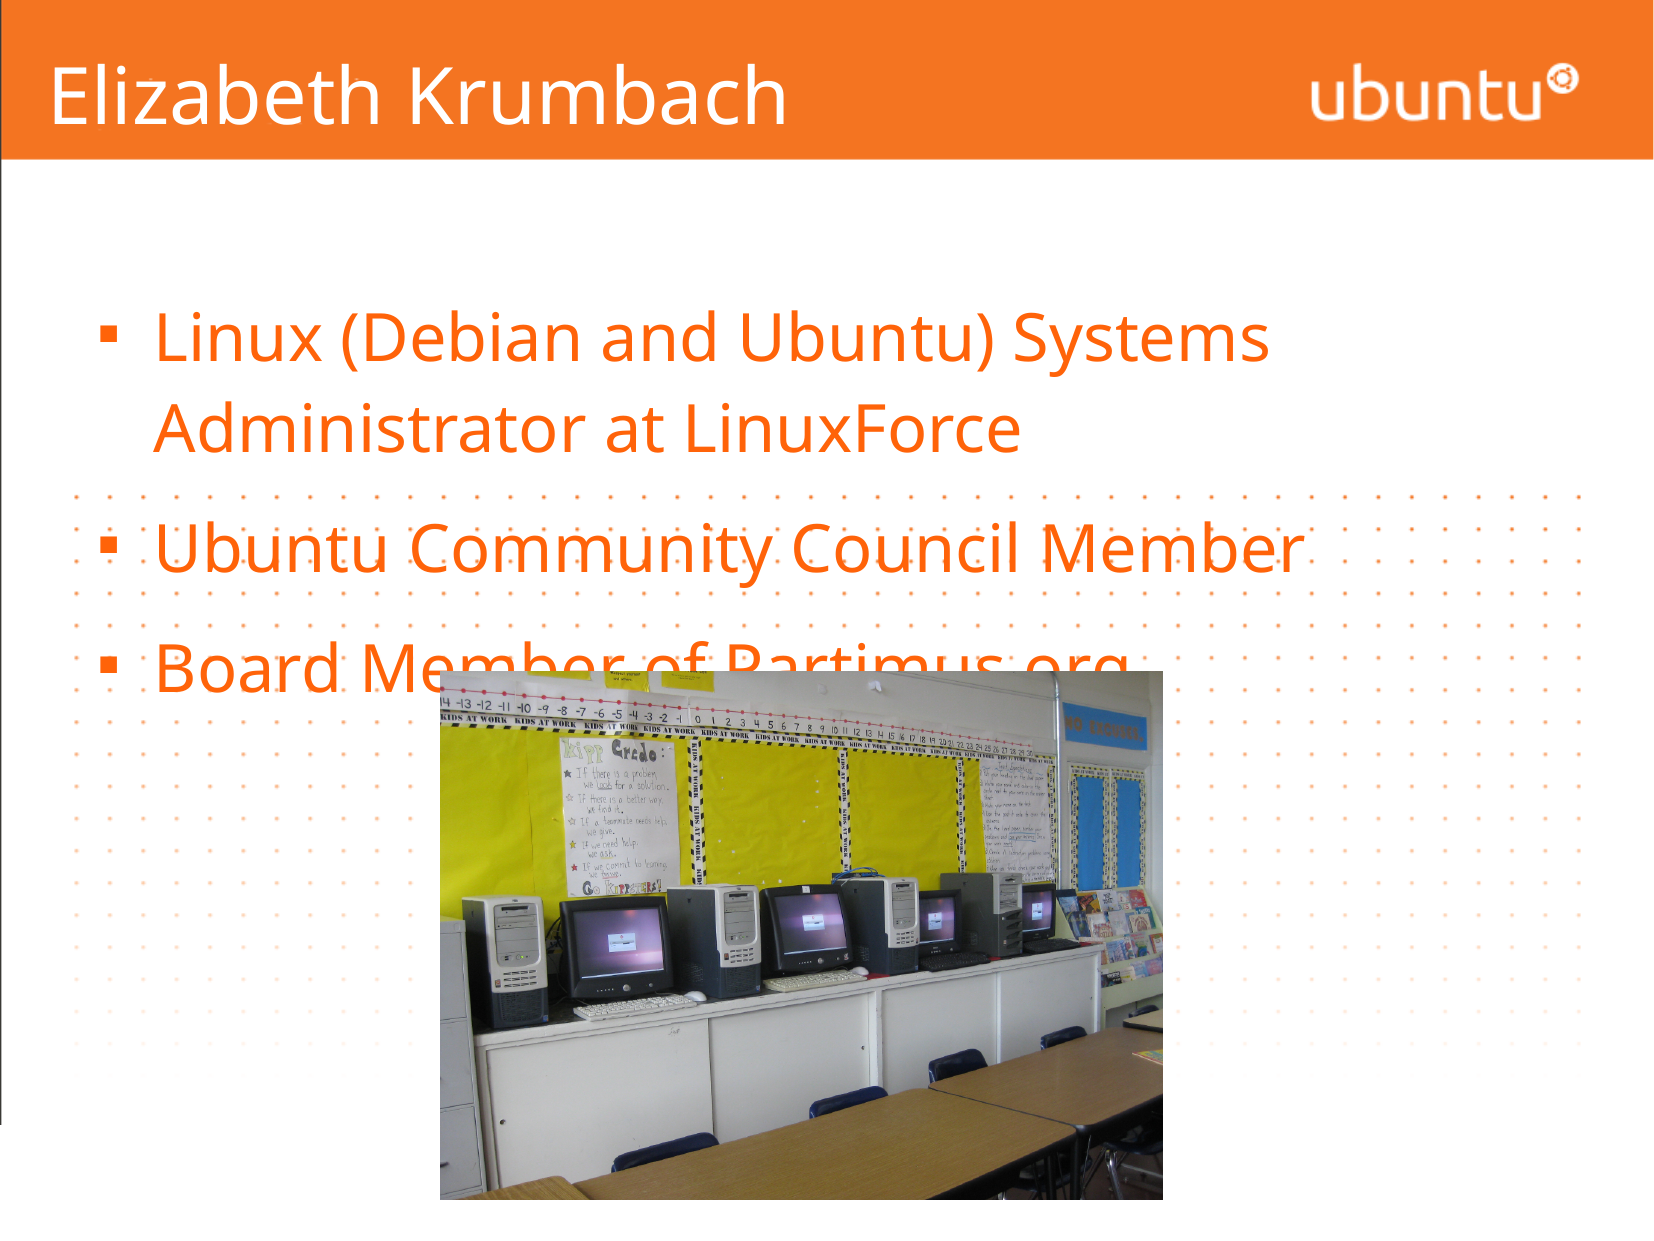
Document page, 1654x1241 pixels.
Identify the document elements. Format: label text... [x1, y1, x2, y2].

list Linux (Debian and Ubuntu) Systems Administrator at LinuxForce Ubuntu Community Council Member Board Member of Partimus.org [82, 290, 1571, 1109]
title Elizabeth Krumbach [47, 29, 1276, 158]
picture [0, 0, 1654, 1201]
